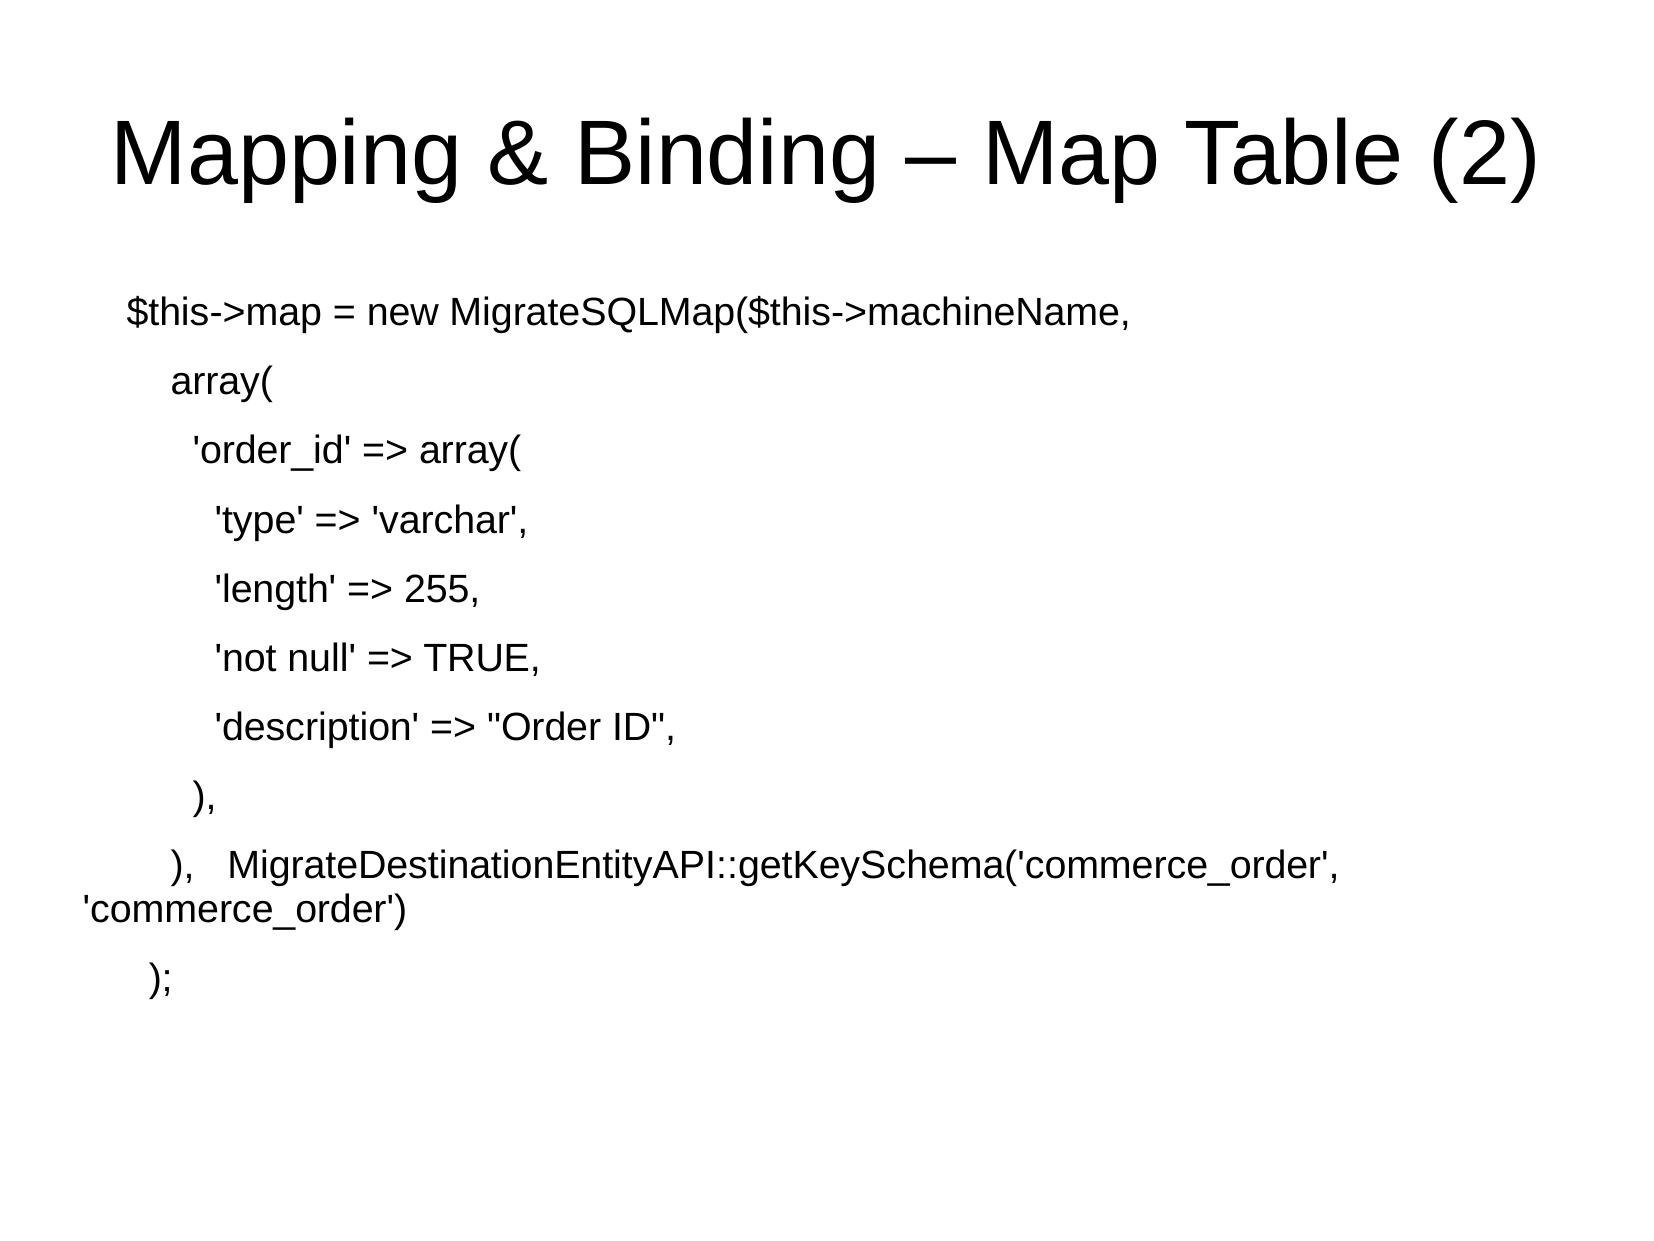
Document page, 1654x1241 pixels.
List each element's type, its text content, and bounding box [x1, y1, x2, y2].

title Mapping & Binding – Map Table (2) [82, 49, 1571, 257]
list $this->map = new MigrateSQLMap($this->machineName, array( 'order_id' => array( 'type' => 'varchar', 'length' => 255, 'not null' => TRUE, 'description' => "Order ID", ), ), MigrateDestinationEntityAPI::getKeySchema('commerce_order', 'commerce_order') ); [82, 290, 1538, 1010]
